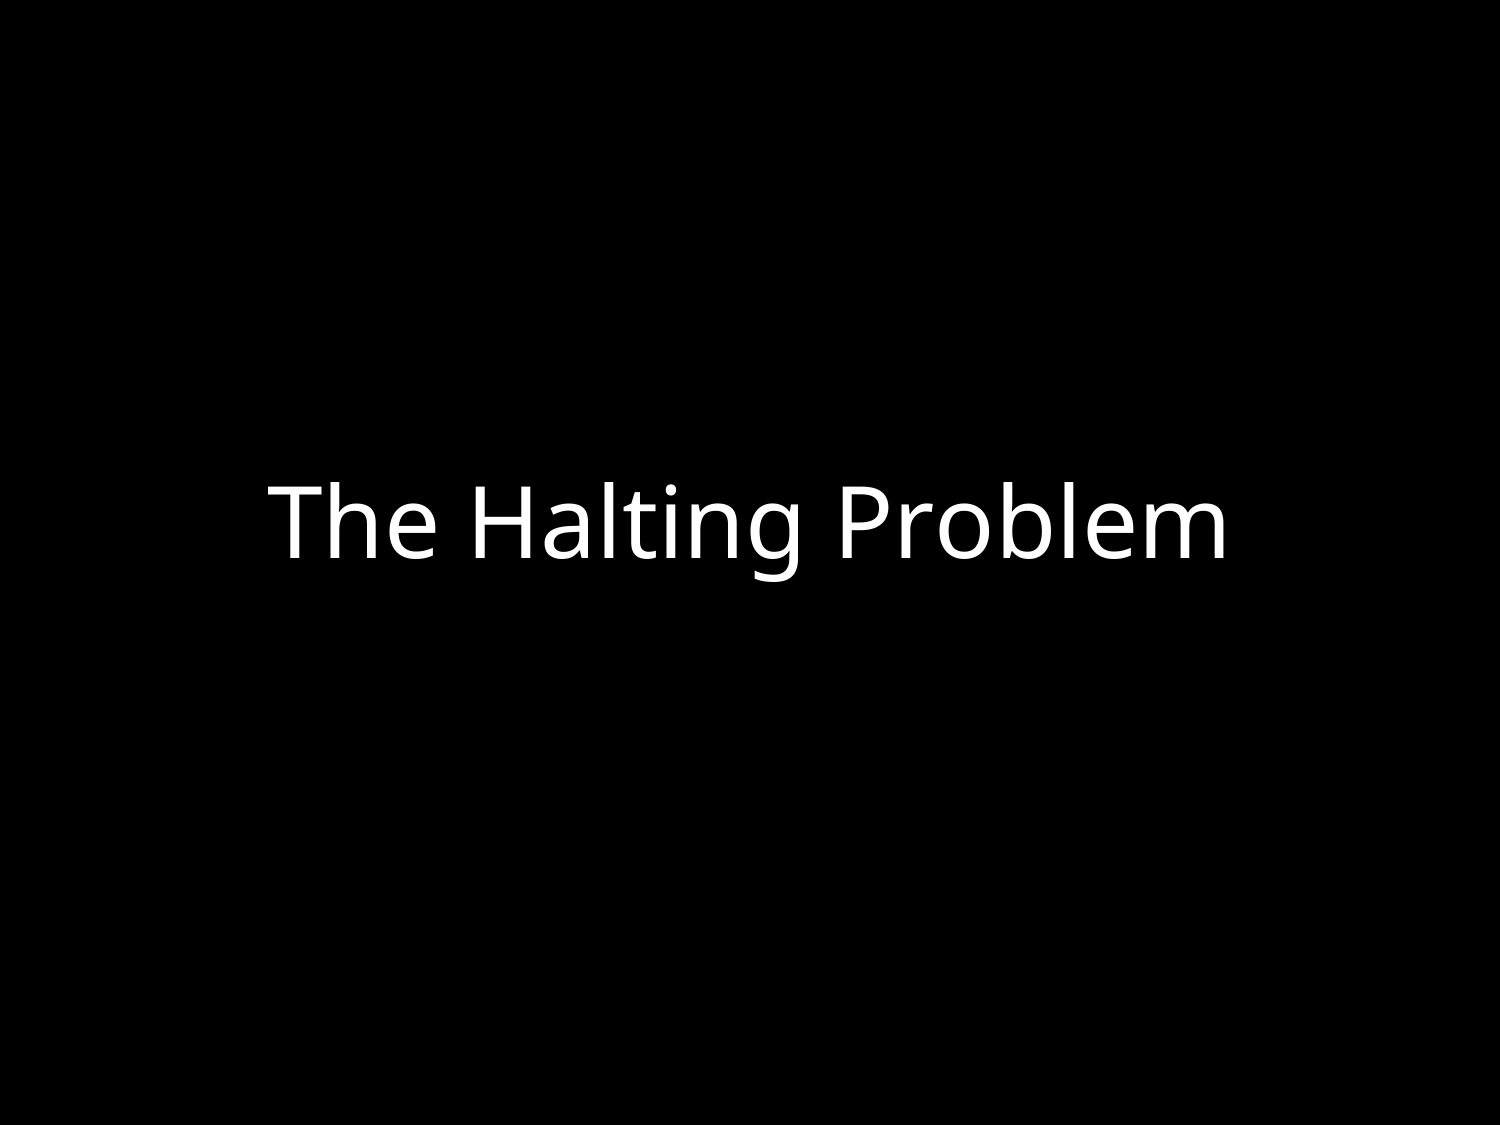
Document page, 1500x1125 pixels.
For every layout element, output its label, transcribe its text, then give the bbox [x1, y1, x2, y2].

text_box The Halting Problem [37, 450, 1463, 587]
